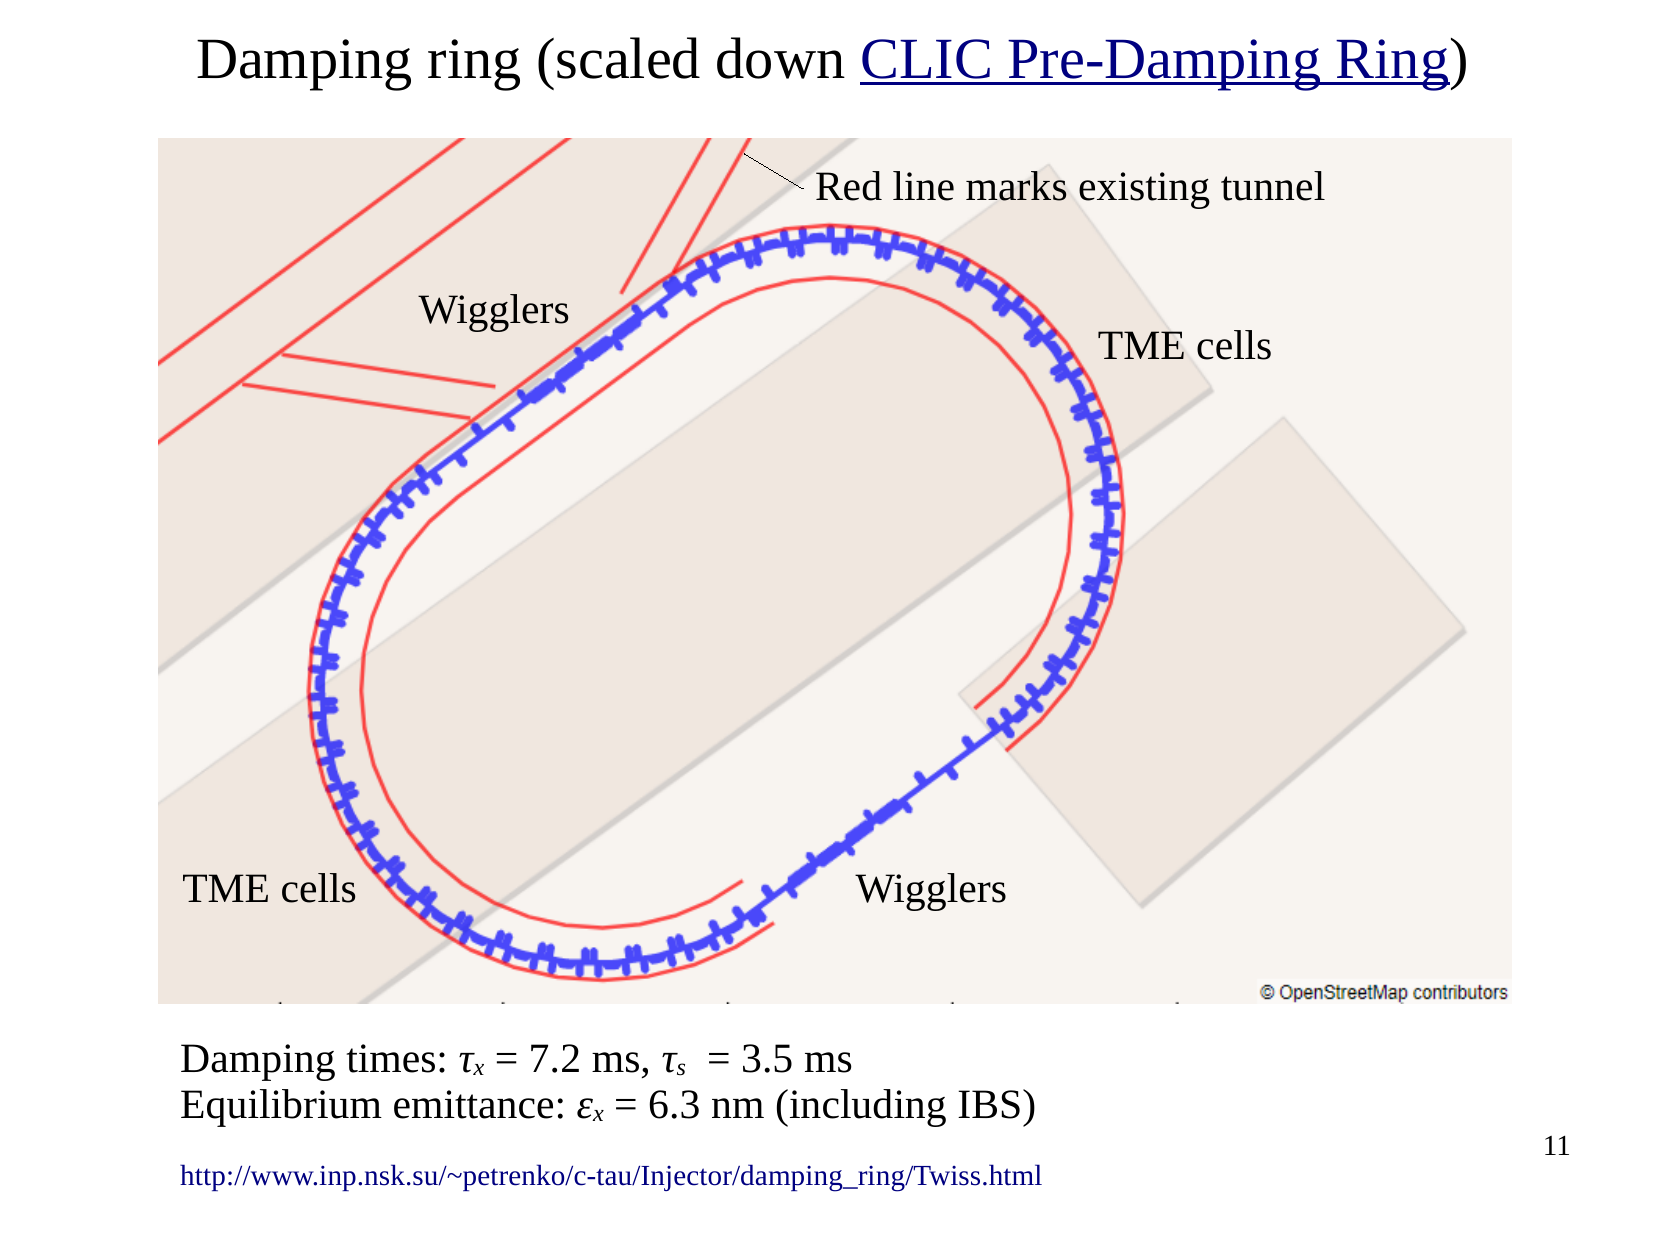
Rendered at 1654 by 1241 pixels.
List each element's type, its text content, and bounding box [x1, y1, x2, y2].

title Red line marks existing tunnel [814, 147, 1512, 225]
text_box TME cells [182, 864, 366, 912]
picture [158, 138, 1512, 1004]
text_box Wigglers [418, 286, 602, 334]
text_box Damping times: τx = 7.2 ms, τs = 3.5 ms Equilibrium emittance: εx = 6.3 nm (including IBS) http://www.inp.nsk.su/~petrenko/c-tau/Injector/damping_ring/Twiss.html [165, 1027, 1394, 1230]
title Wigglers [855, 841, 1069, 936]
text_box TME cells [1097, 321, 1281, 369]
title Damping ring (scaled down CLIC Pre-Damping Ring) [11, 0, 1654, 125]
